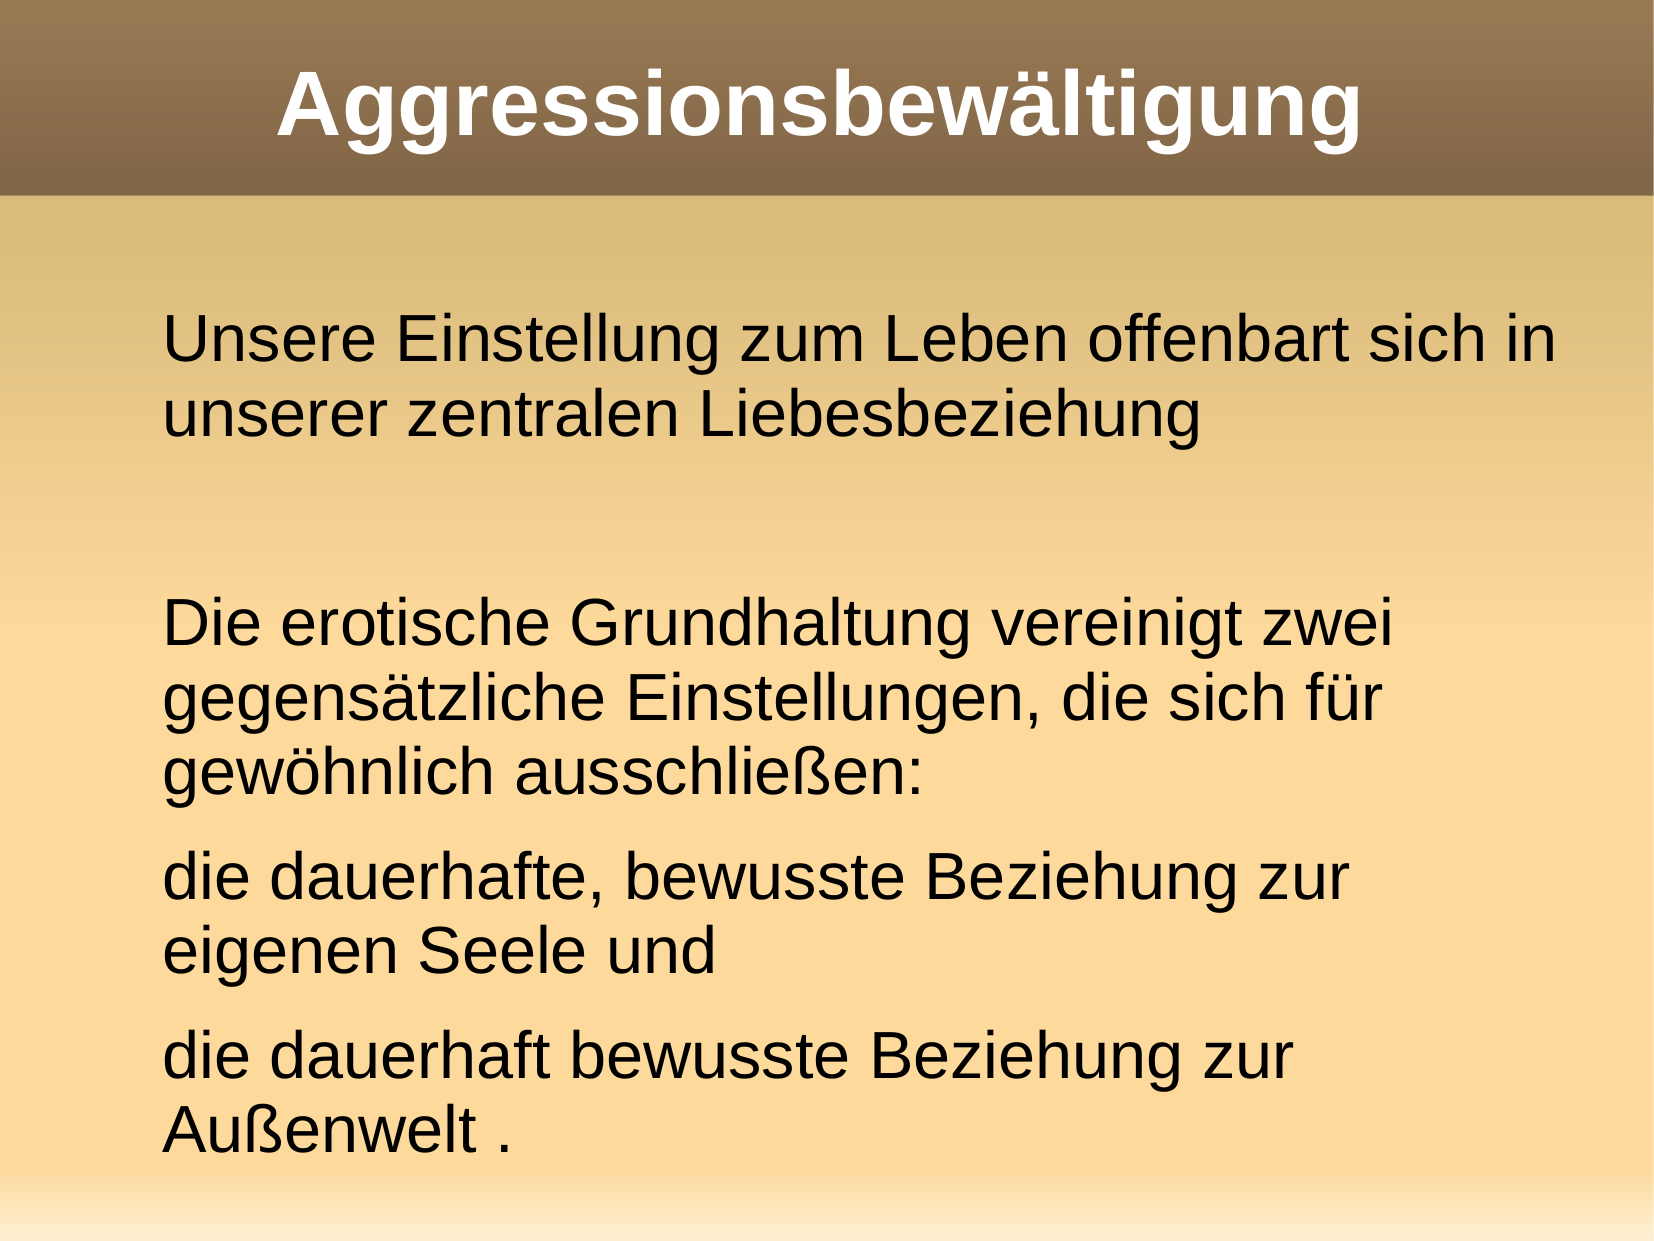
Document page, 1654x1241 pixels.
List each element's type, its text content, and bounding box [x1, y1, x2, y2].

picture [0, 0, 1654, 1241]
list Unsere Einstellung zum Leben offenbart sich in unserer zentralen Liebesbeziehung Die erotische Grundhaltung vereinigt zwei gegensätzliche Einstellungen, die sich für gewöhnlich ausschließen: die dauerhafte, bewusste Beziehung zur eigenen Seele und die dauerhaft bewusste Beziehung zur Außenwelt . [91, 301, 1580, 1241]
title Aggressionsbewältigung [76, 0, 1565, 208]
